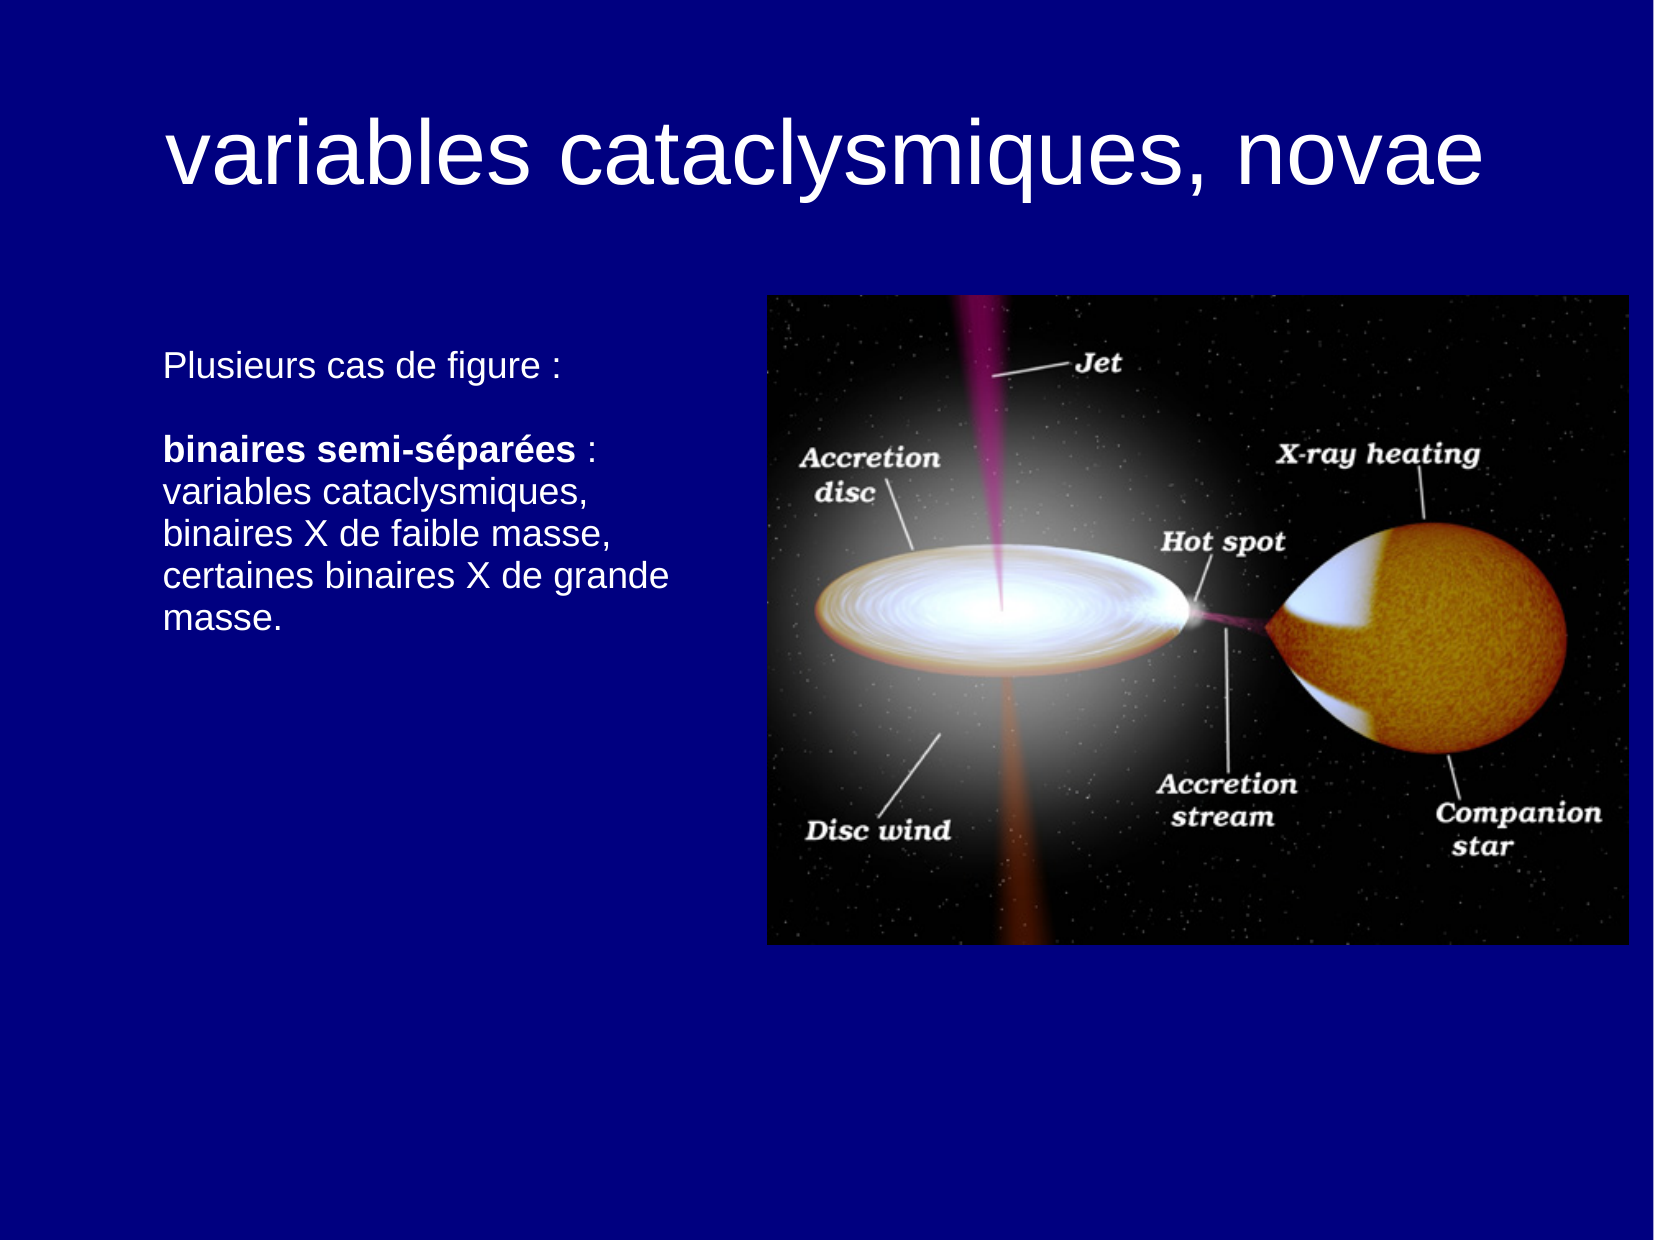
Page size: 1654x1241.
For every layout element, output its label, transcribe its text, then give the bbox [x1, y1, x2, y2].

title variables cataclysmiques, novae [82, 49, 1571, 257]
text_box Plusieurs cas de figure : binaires semi-séparées : variables cataclysmiques, binaires X de faible masse, certaines binaires X de grande masse. [147, 295, 739, 816]
picture [767, 295, 1629, 945]
